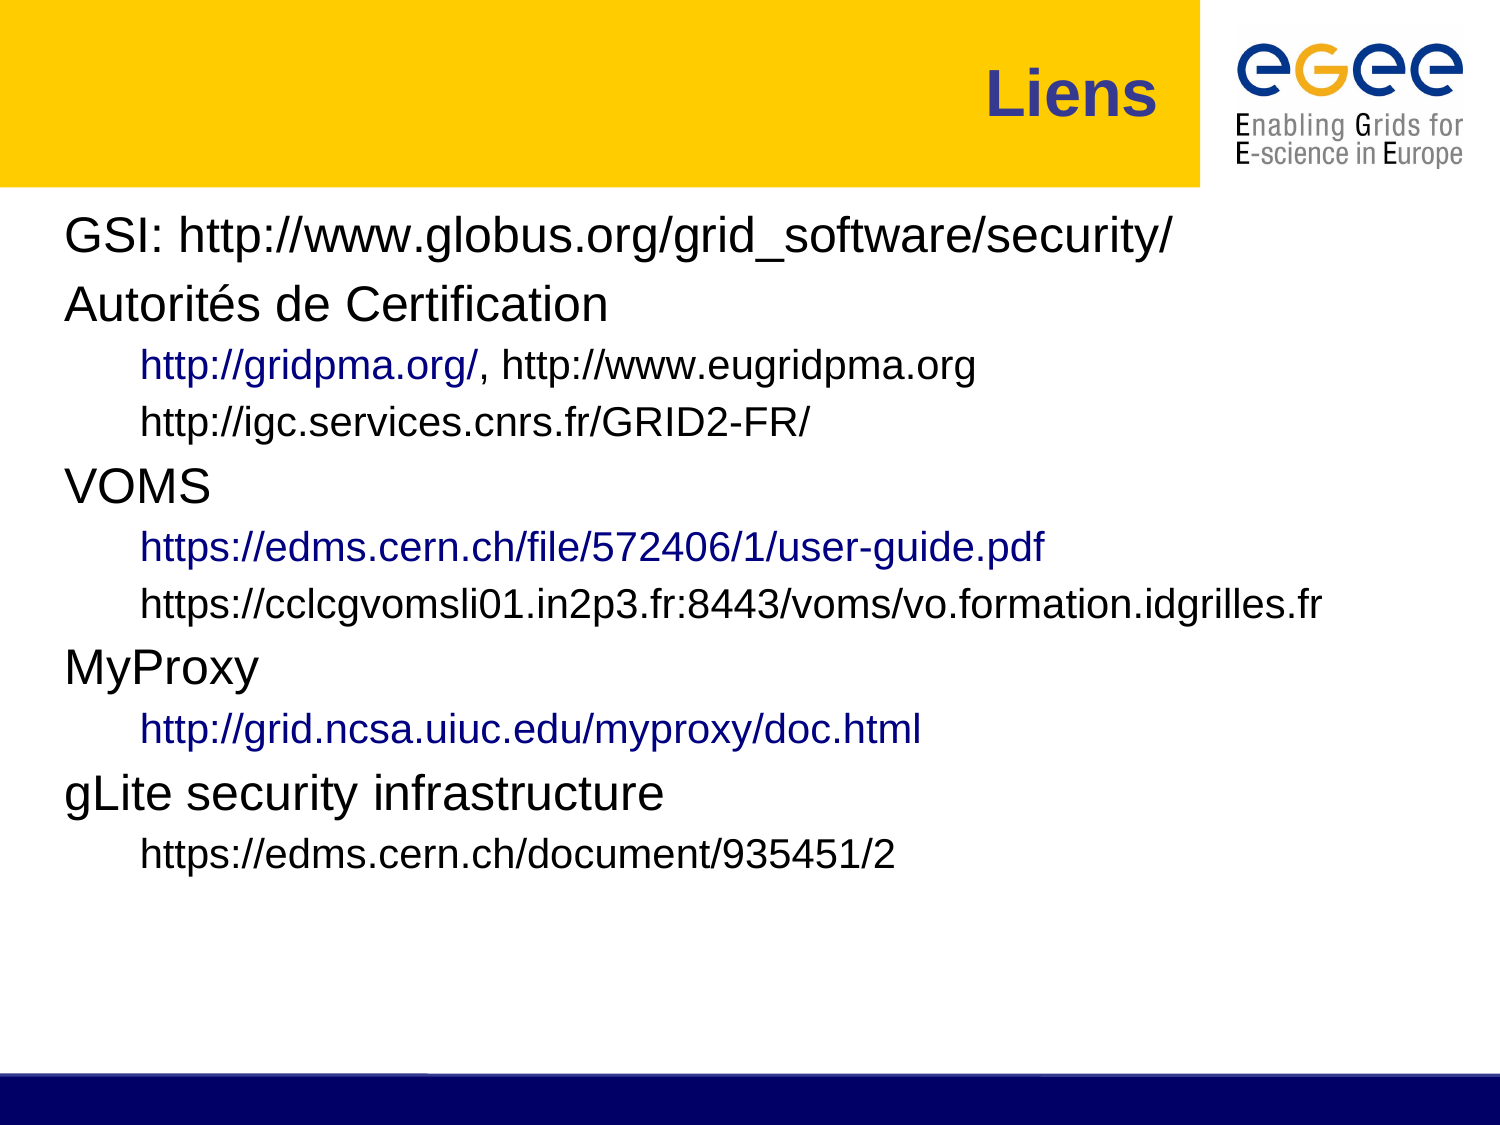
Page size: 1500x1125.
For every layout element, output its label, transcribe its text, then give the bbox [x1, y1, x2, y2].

title Liens [12, 35, 1174, 152]
list GSI: http://www.globus.org/grid_software/security/ Autorités de Certification http://gridpma.org/, http://www.eugridpma.org http://igc.services.cnrs.fr/GRID2-FR/ VOMS https://edms.cern.ch/file/572406/1/user-guide.pdf https://cclcgvomsli01.in2p3.fr:8443/voms/vo.formation.idgrilles.fr MyProxy http://grid.ncsa.uiuc.edu/myproxy/doc.html gLite security infrastructure https://edms.cern.ch/document/935451/2 [50, 200, 1462, 1071]
picture [1237, 24, 1463, 169]
